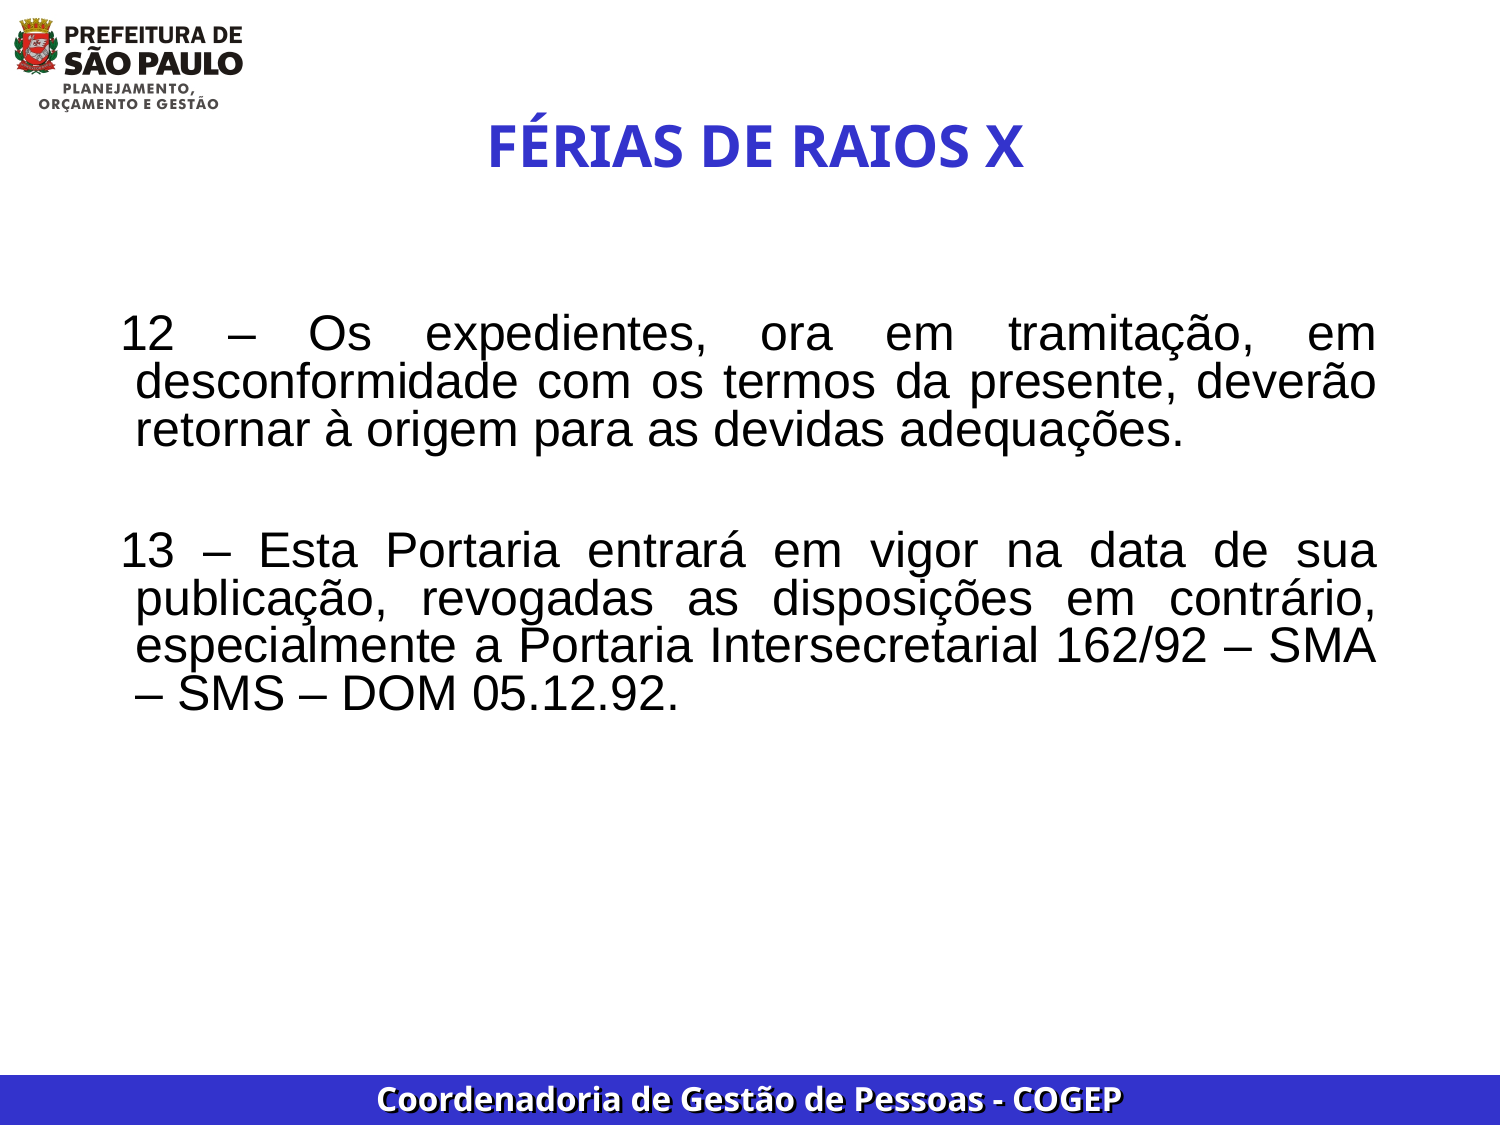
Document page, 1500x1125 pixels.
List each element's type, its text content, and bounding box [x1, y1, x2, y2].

title FÉRIAS DE RAIOS X [100, 101, 1412, 187]
subtitle 12 – Os expedientes, ora em tramitação, em desconformidade com os termos da presente, deverão retornar à origem para as devidas adequações. 13 – Esta Portaria entrará em vigor na data de sua publicação, revogadas as disposições em contrário, especialmente a Portaria Intersecretarial 162/92 – SMA – SMS – DOM 05.12.92. [29, 231, 1436, 715]
